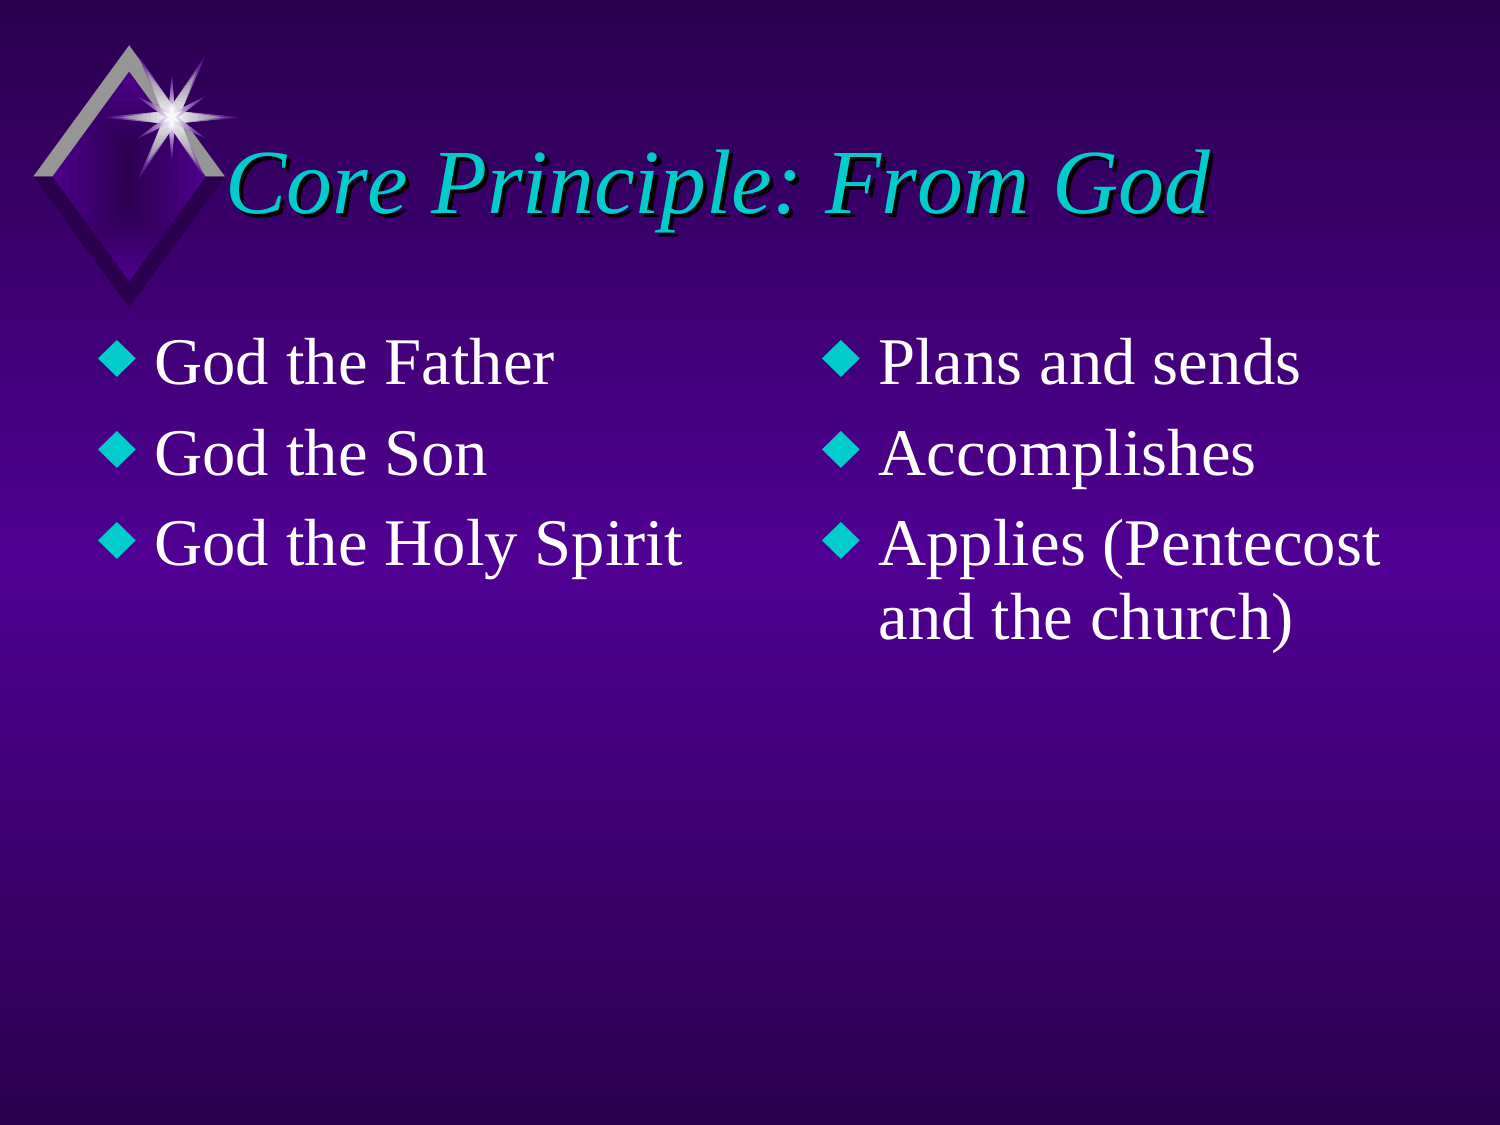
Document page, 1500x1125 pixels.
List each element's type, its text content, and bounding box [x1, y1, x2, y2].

list God the Father God the Son God the Holy Spirit [41, 324, 735, 1001]
title Core Principle: From God [224, 65, 1388, 301]
list Plans and sends Accomplishes Applies (Pentecost and the church) [765, 324, 1388, 1001]
